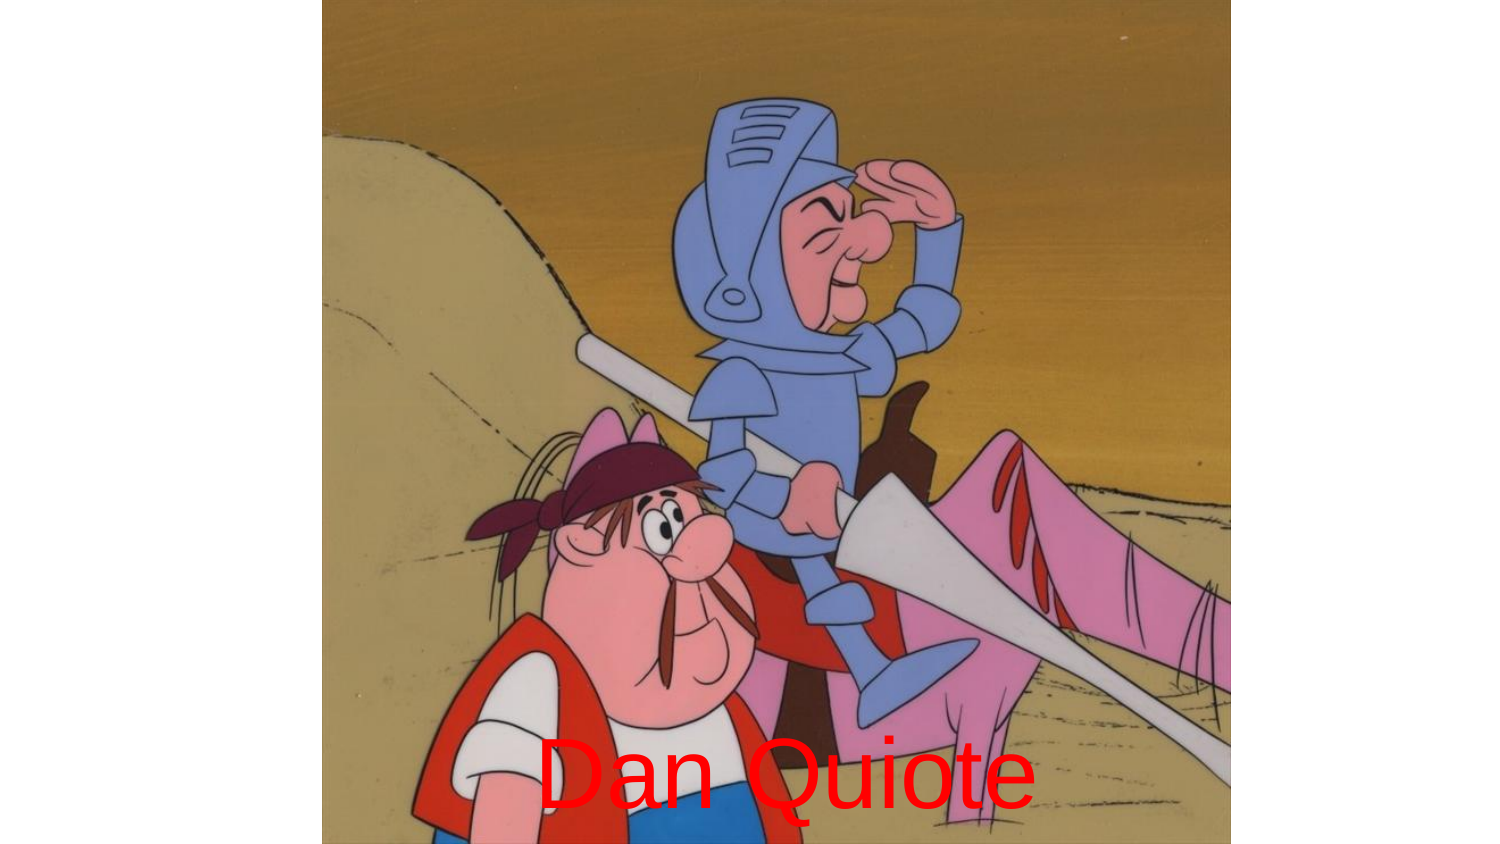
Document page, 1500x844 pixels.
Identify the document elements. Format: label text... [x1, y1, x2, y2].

picture [322, 0, 1231, 693]
title Dan Quiote [87, 693, 1486, 844]
